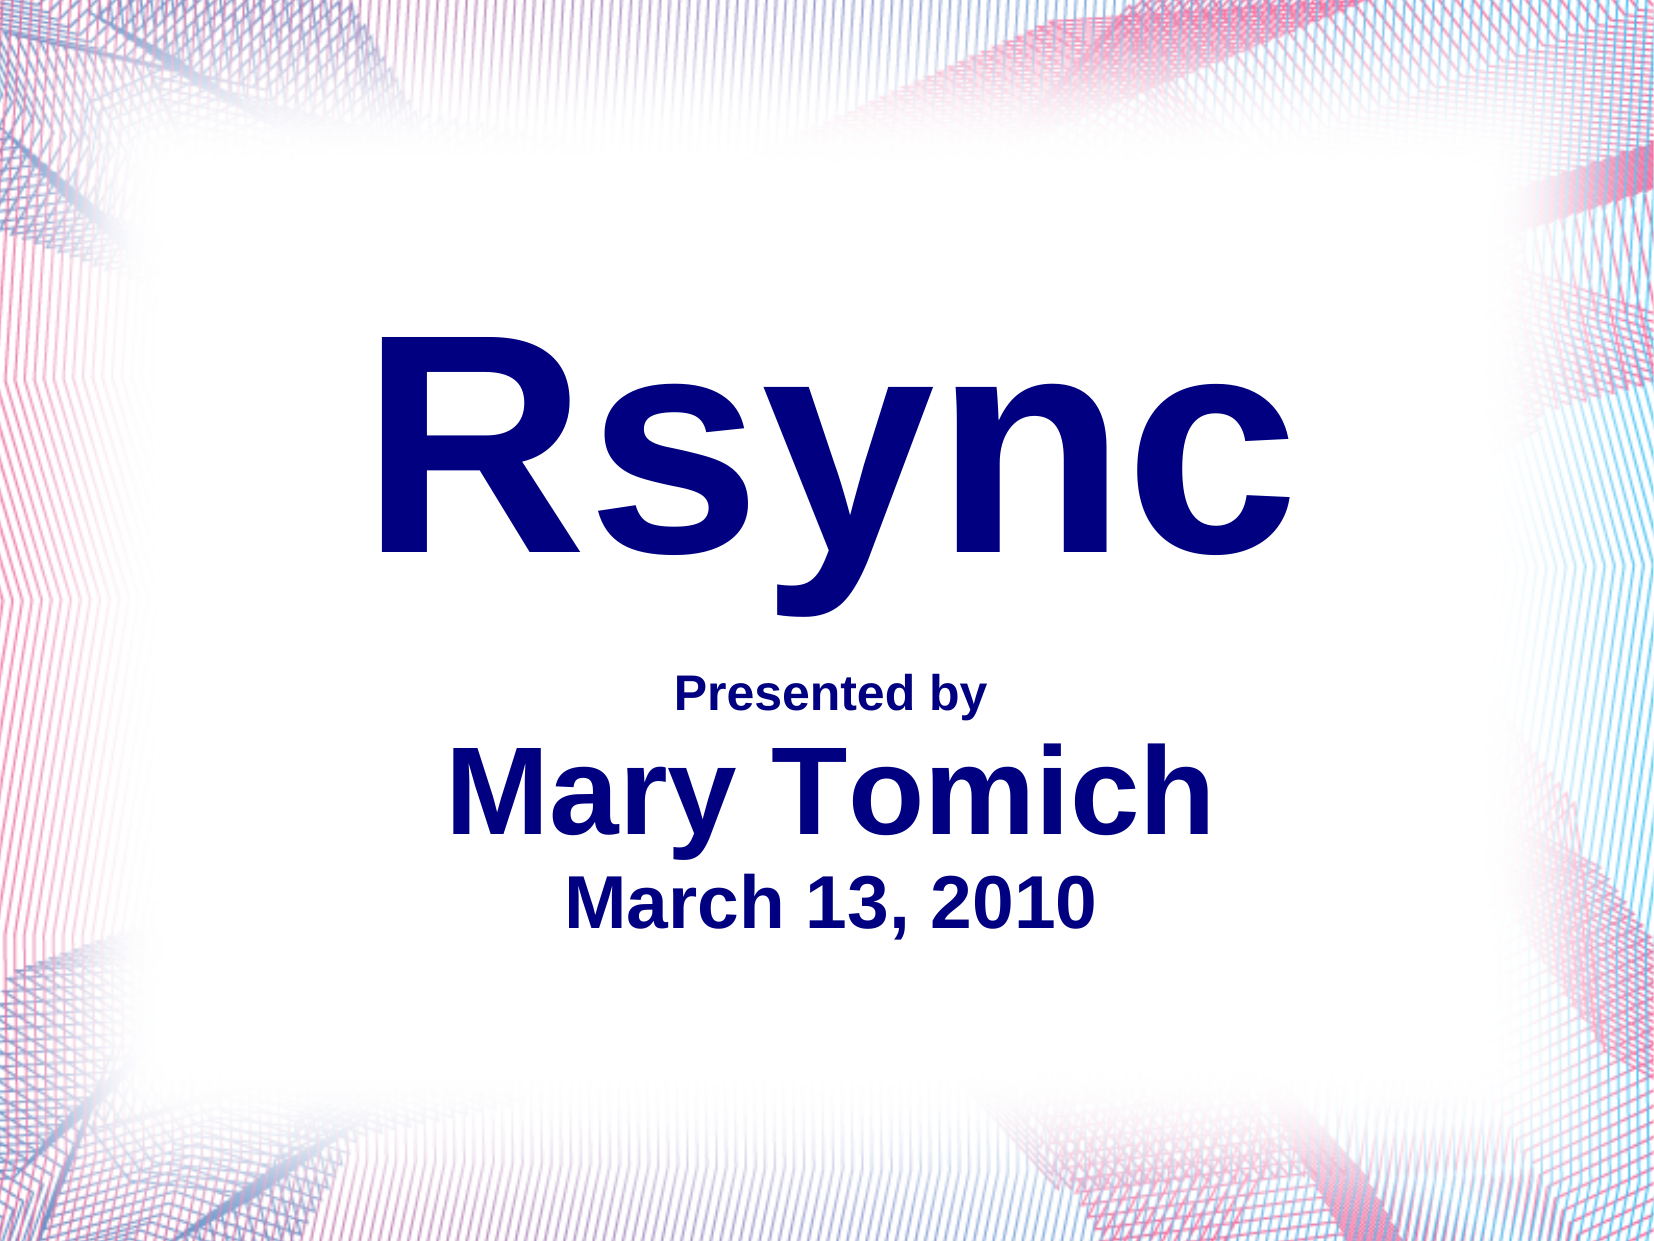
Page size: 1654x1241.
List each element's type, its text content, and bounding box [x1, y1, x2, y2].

title Rsync x Presented by Mary Tomich March 13, 2010 [86, 129, 1576, 1086]
picture [0, 0, 1654, 1241]
